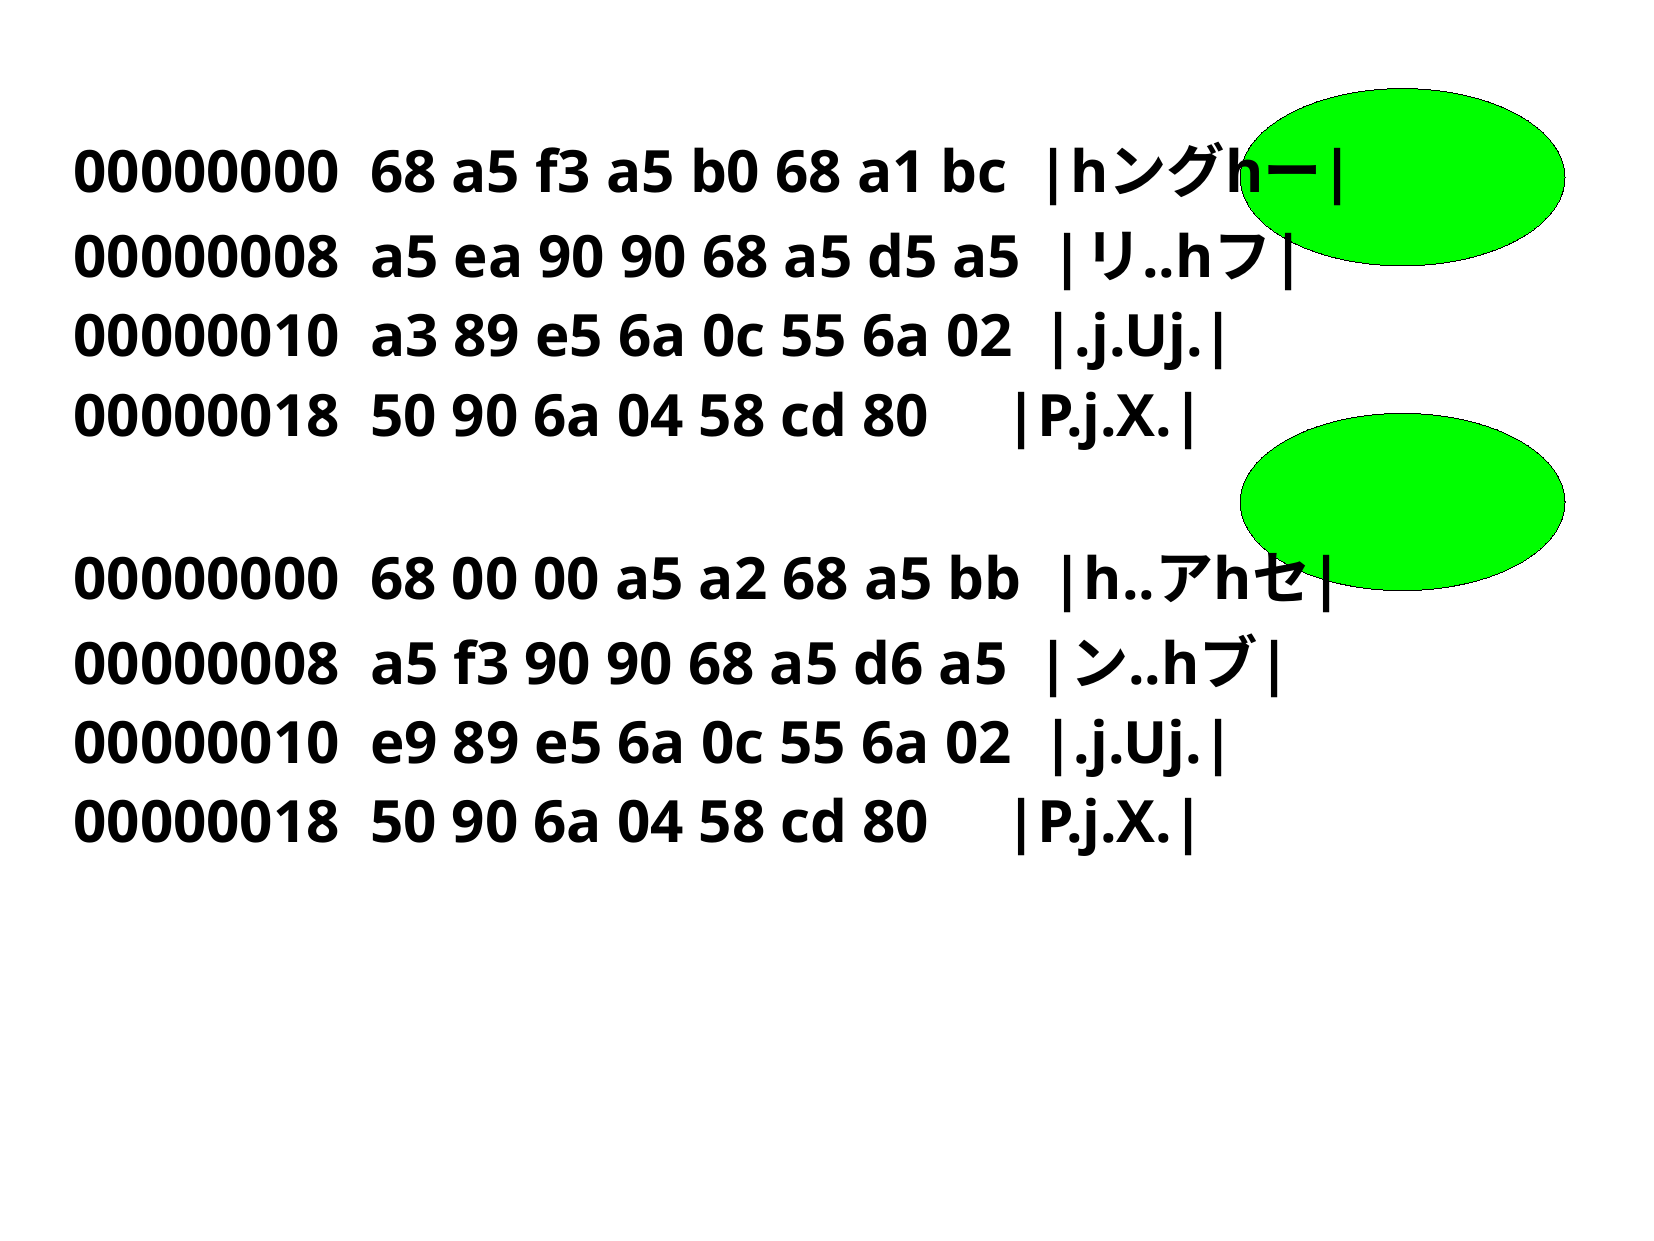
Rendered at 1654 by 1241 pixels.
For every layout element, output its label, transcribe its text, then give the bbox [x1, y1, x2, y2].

text_box 00000000 68 a5 f3 a5 b0 68 a1 bc |hングhー| 00000008 a5 ea 90 90 68 a5 d5 a5 |リ..hフ| 00000010 a3 89 e5 6a 0c 55 6a 02 |.j.Uj.| 00000018 50 90 6a 04 58 cd 80 |P.j.X.| 00000000 68 00 00 a5 a2 68 a5 bb |h..アhセ| 00000008 a5 f3 90 90 68 a5 d6 a5 |ン..hブ| 00000010 e9 89 e5 6a 0c 55 6a 02 |.j.Uj.| 00000018 50 90 6a 04 58 cd 80 |P.j.X.| [59, 118, 1584, 761]
text_box [1281, 88, 1524, 118]
